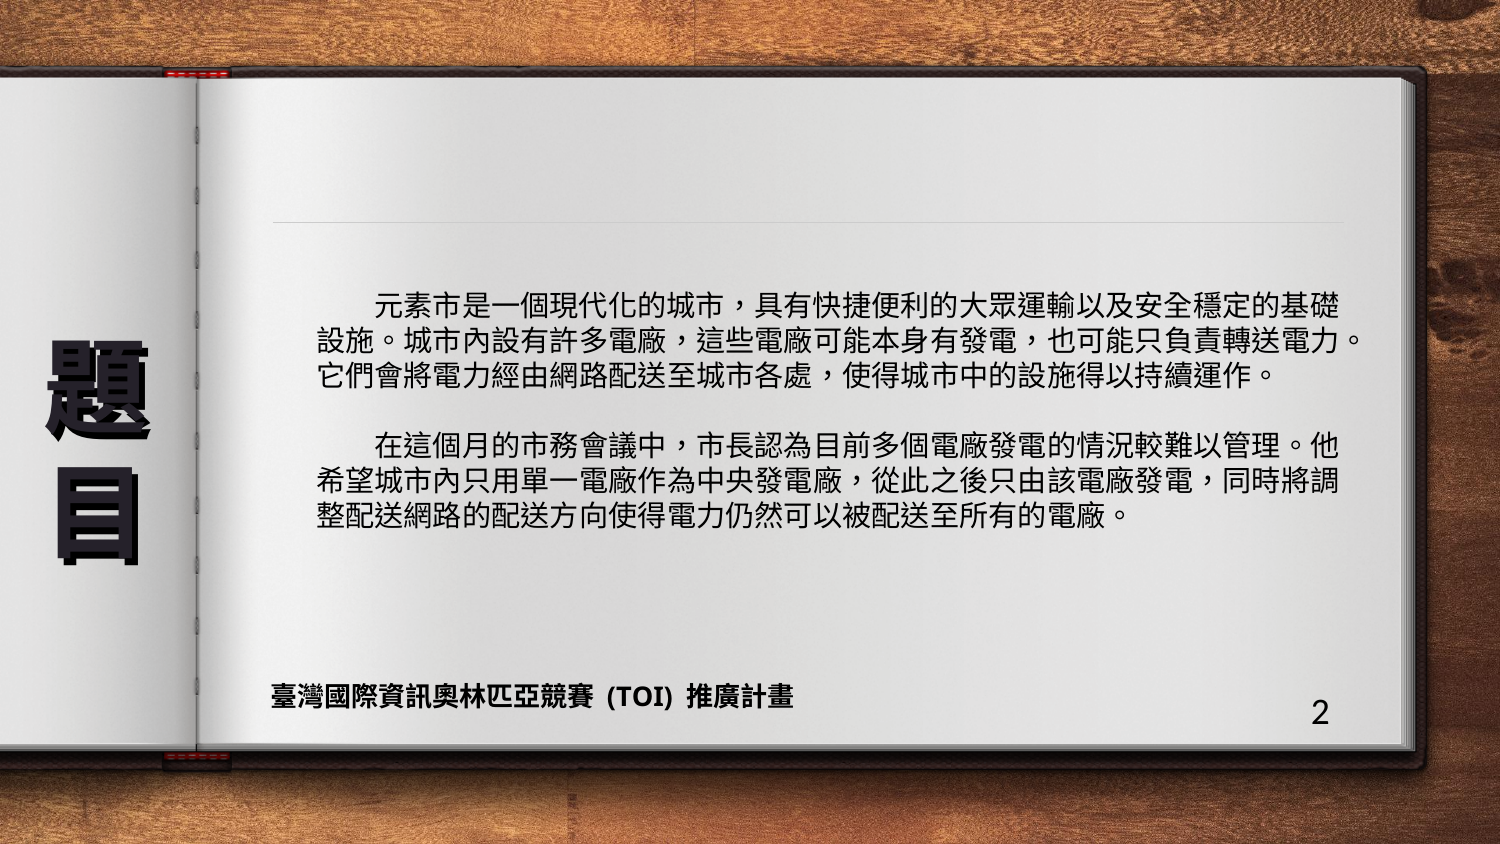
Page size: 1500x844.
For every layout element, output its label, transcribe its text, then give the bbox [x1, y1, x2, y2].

text_box 元素市是一個現代化的城市，具有快捷便利的大眾運輸以及安全穩定的基礎設施。城市內設有許多電廠，這些電廠可能本身有發電，也可能只負責轉送電力。它們會將電力經由網路配送至城市各處，使得城市中的設施得以持續運作。 在這個月的市務會議中，市長認為目前多個電廠發電的情況較難以管理。他希望城市內只用單一電廠作為中央發電廠，從此之後只由該電廠發電，同時將調整配送網路的配送方向使得電力仍然可以被配送至所有的電廠。 [301, 280, 1368, 575]
text_box [1295, 672, 1386, 737]
title 題 目 [28, 306, 210, 552]
